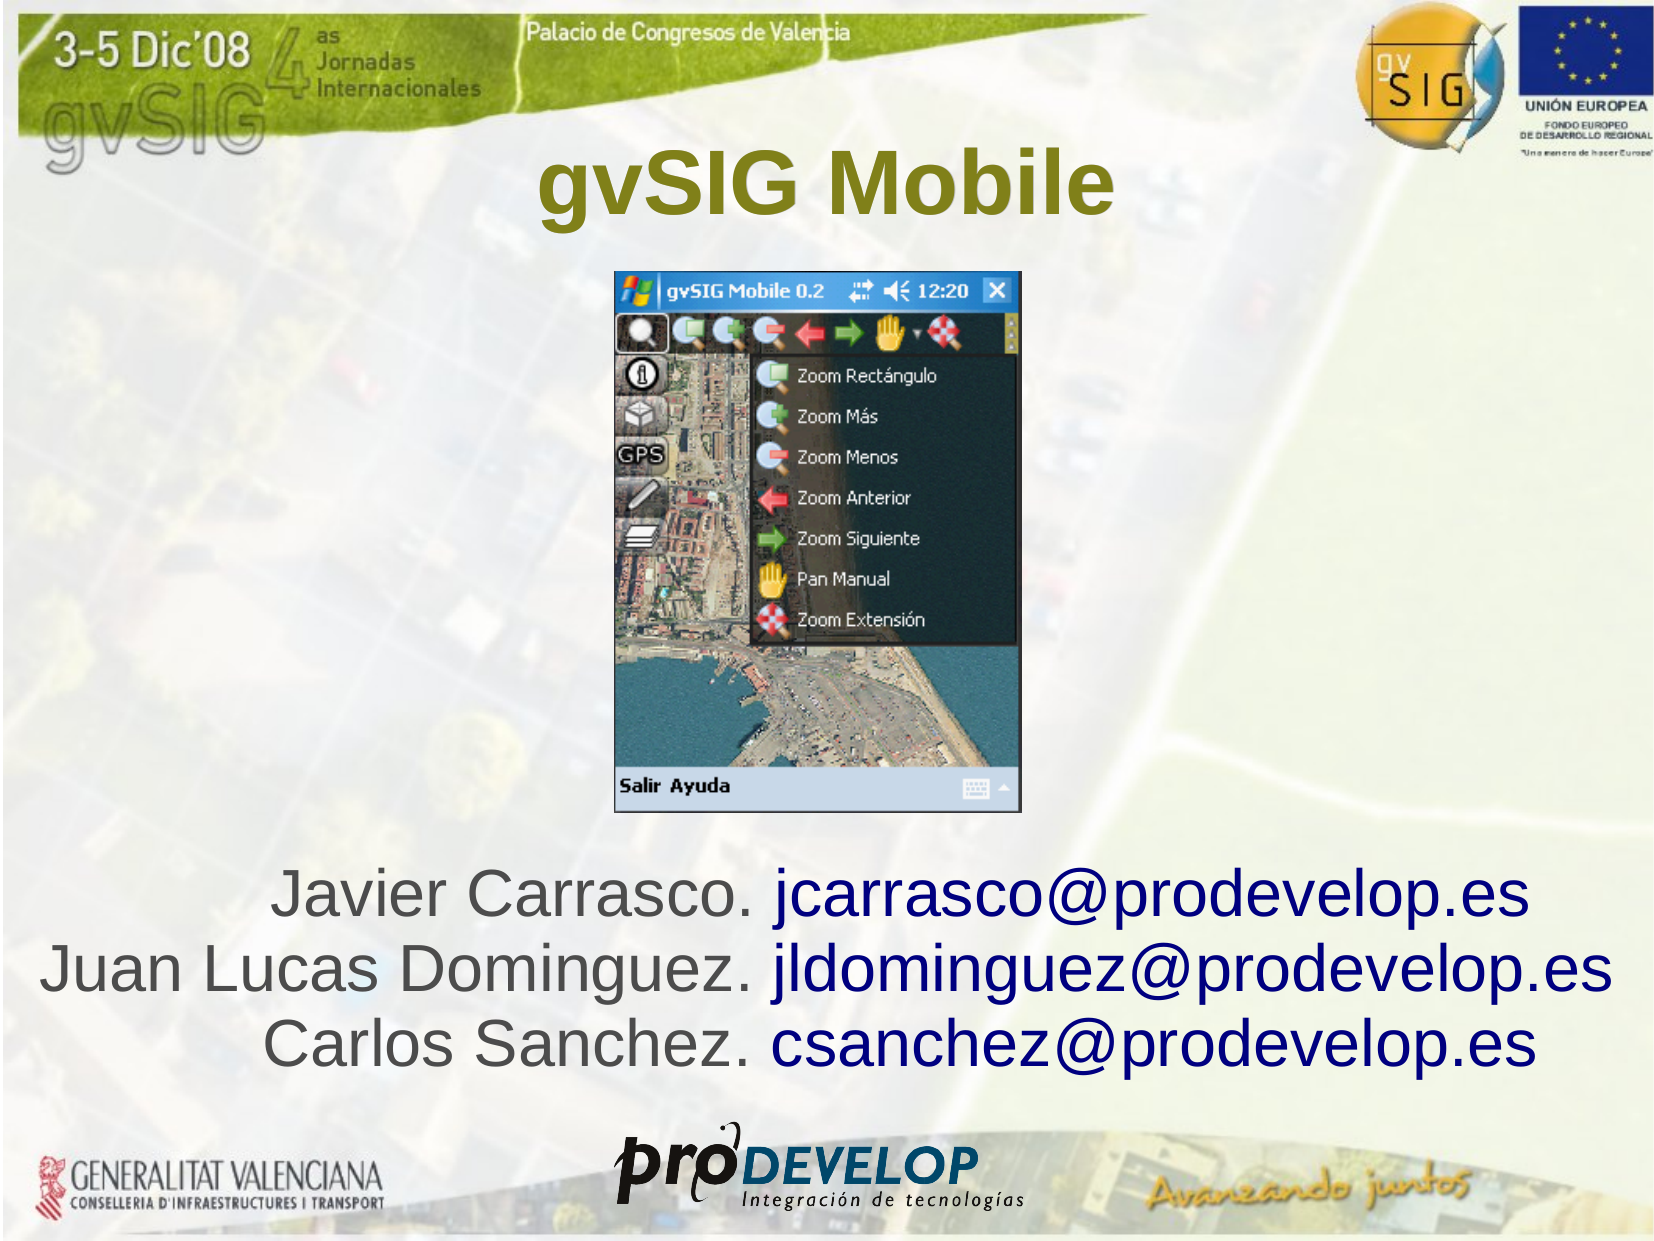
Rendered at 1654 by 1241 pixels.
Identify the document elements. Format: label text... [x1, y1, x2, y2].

subtitle Javier Carrasco. jcarrasco@prodevelop.es Juan Lucas Dominguez. jldominguez@prodevelop.es Carlos Sanchez. csanchez@prodevelop.es [29, 838, 1625, 1099]
picture [3, 0, 1654, 1241]
title gvSIG Mobile [82, 78, 1571, 287]
